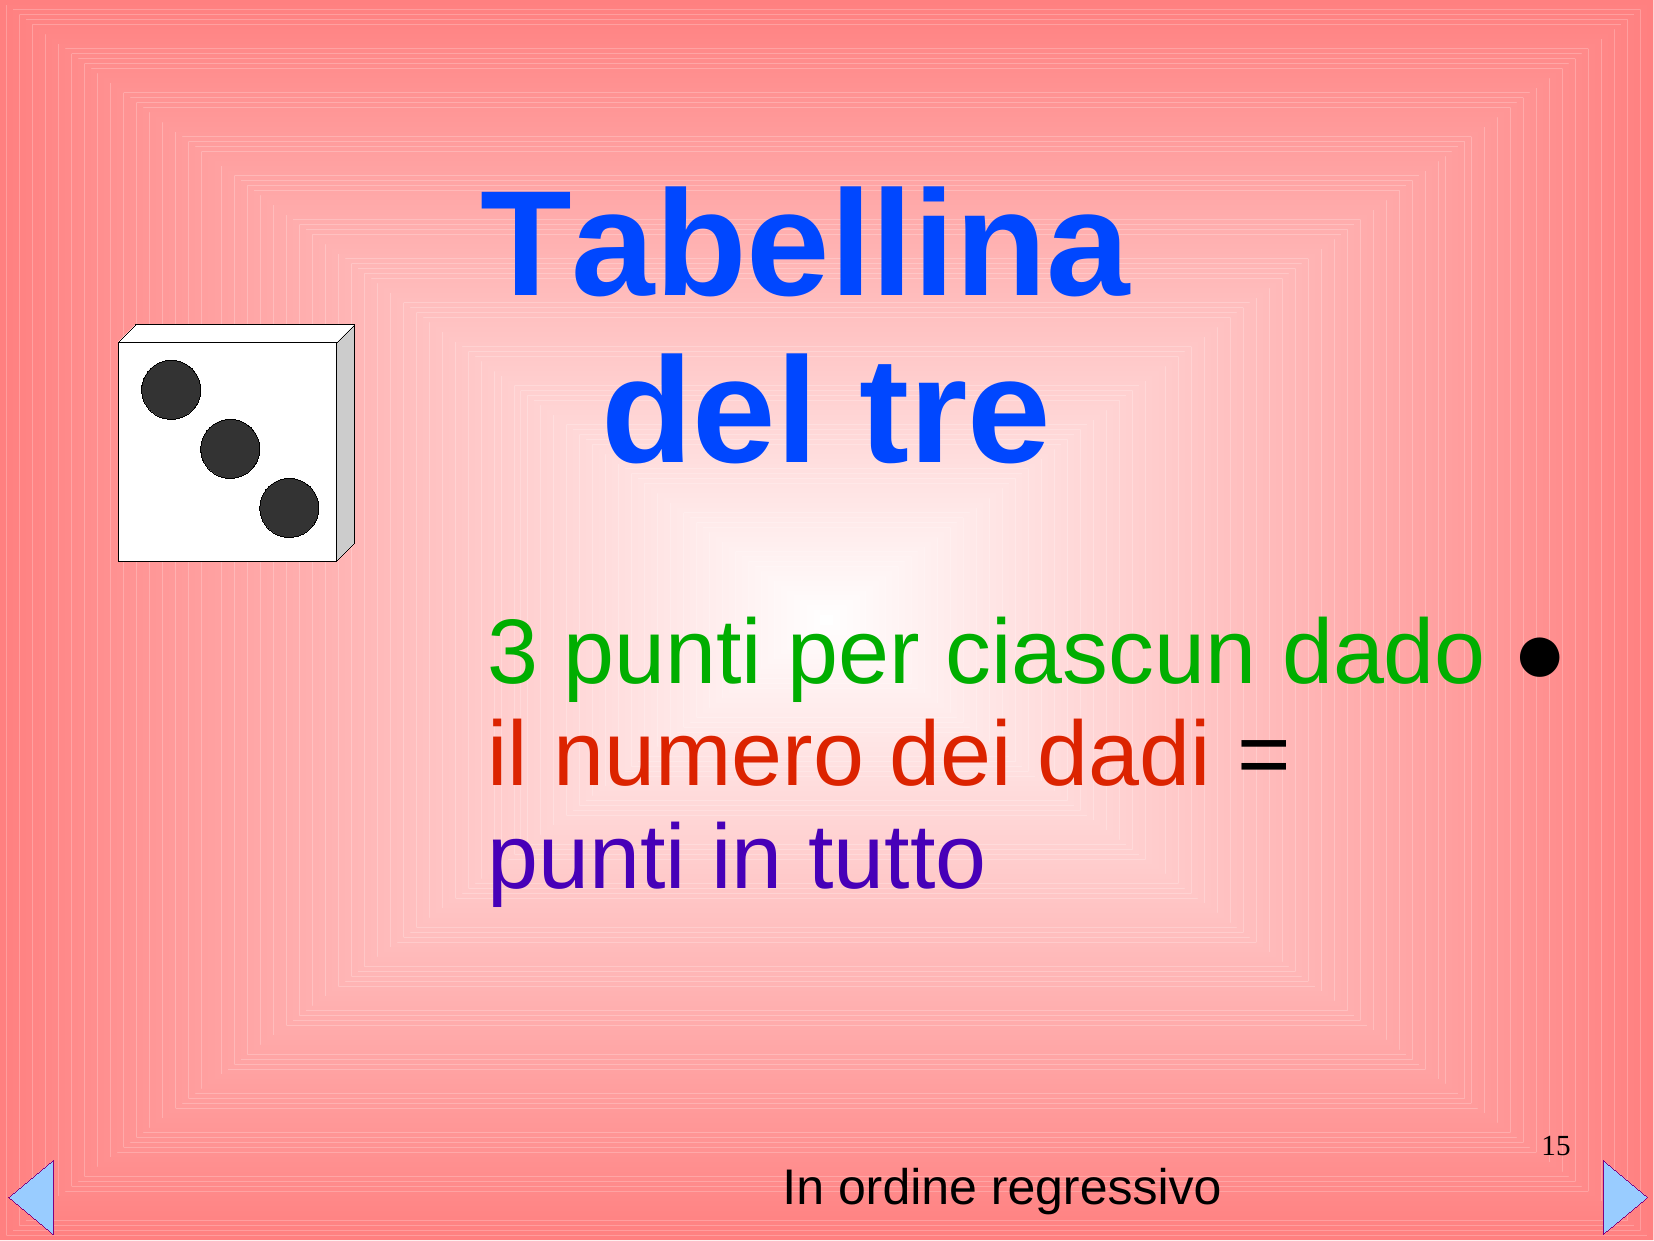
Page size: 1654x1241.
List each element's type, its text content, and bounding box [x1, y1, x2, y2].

text_box [8, 1160, 54, 1235]
text_box 3 punti per ciascun dado ● il numero dei dadi = punti in tutto [472, 592, 1625, 916]
text_box [118, 324, 355, 562]
text_box In ordine regressivo [767, 1151, 1258, 1223]
text_box Tabellina del tre [236, 152, 1418, 502]
text_box [1603, 1160, 1648, 1235]
